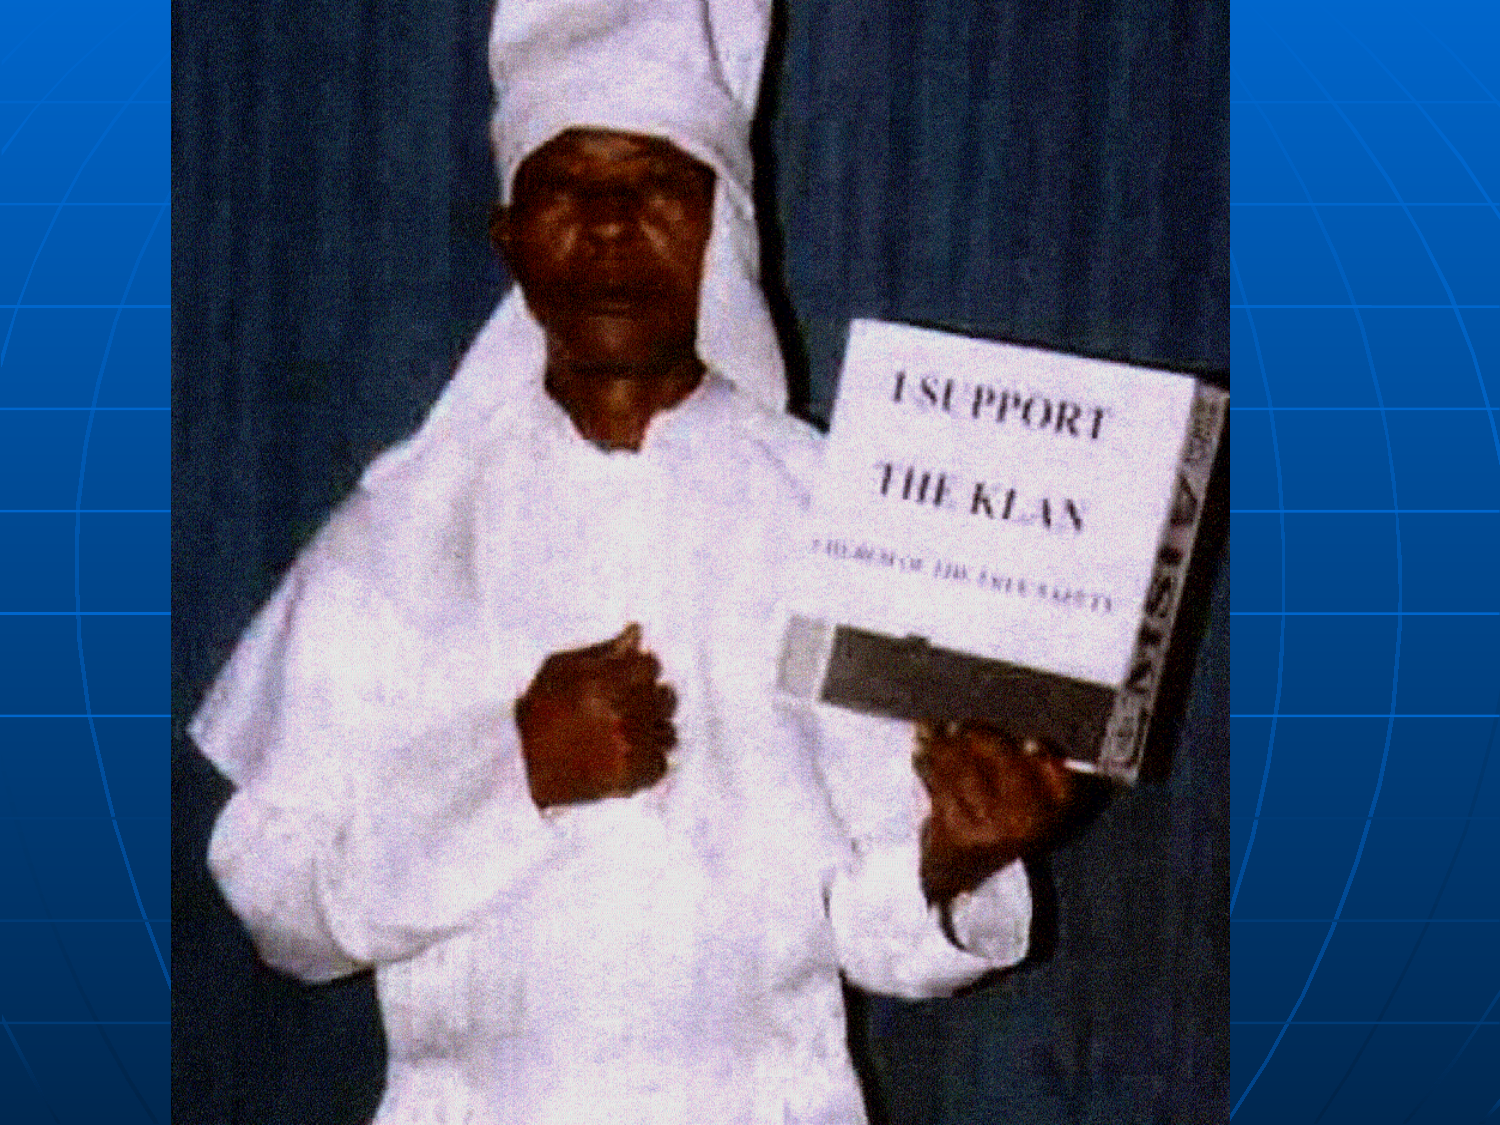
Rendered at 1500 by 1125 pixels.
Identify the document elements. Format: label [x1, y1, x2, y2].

picture [171, 0, 1230, 1125]
